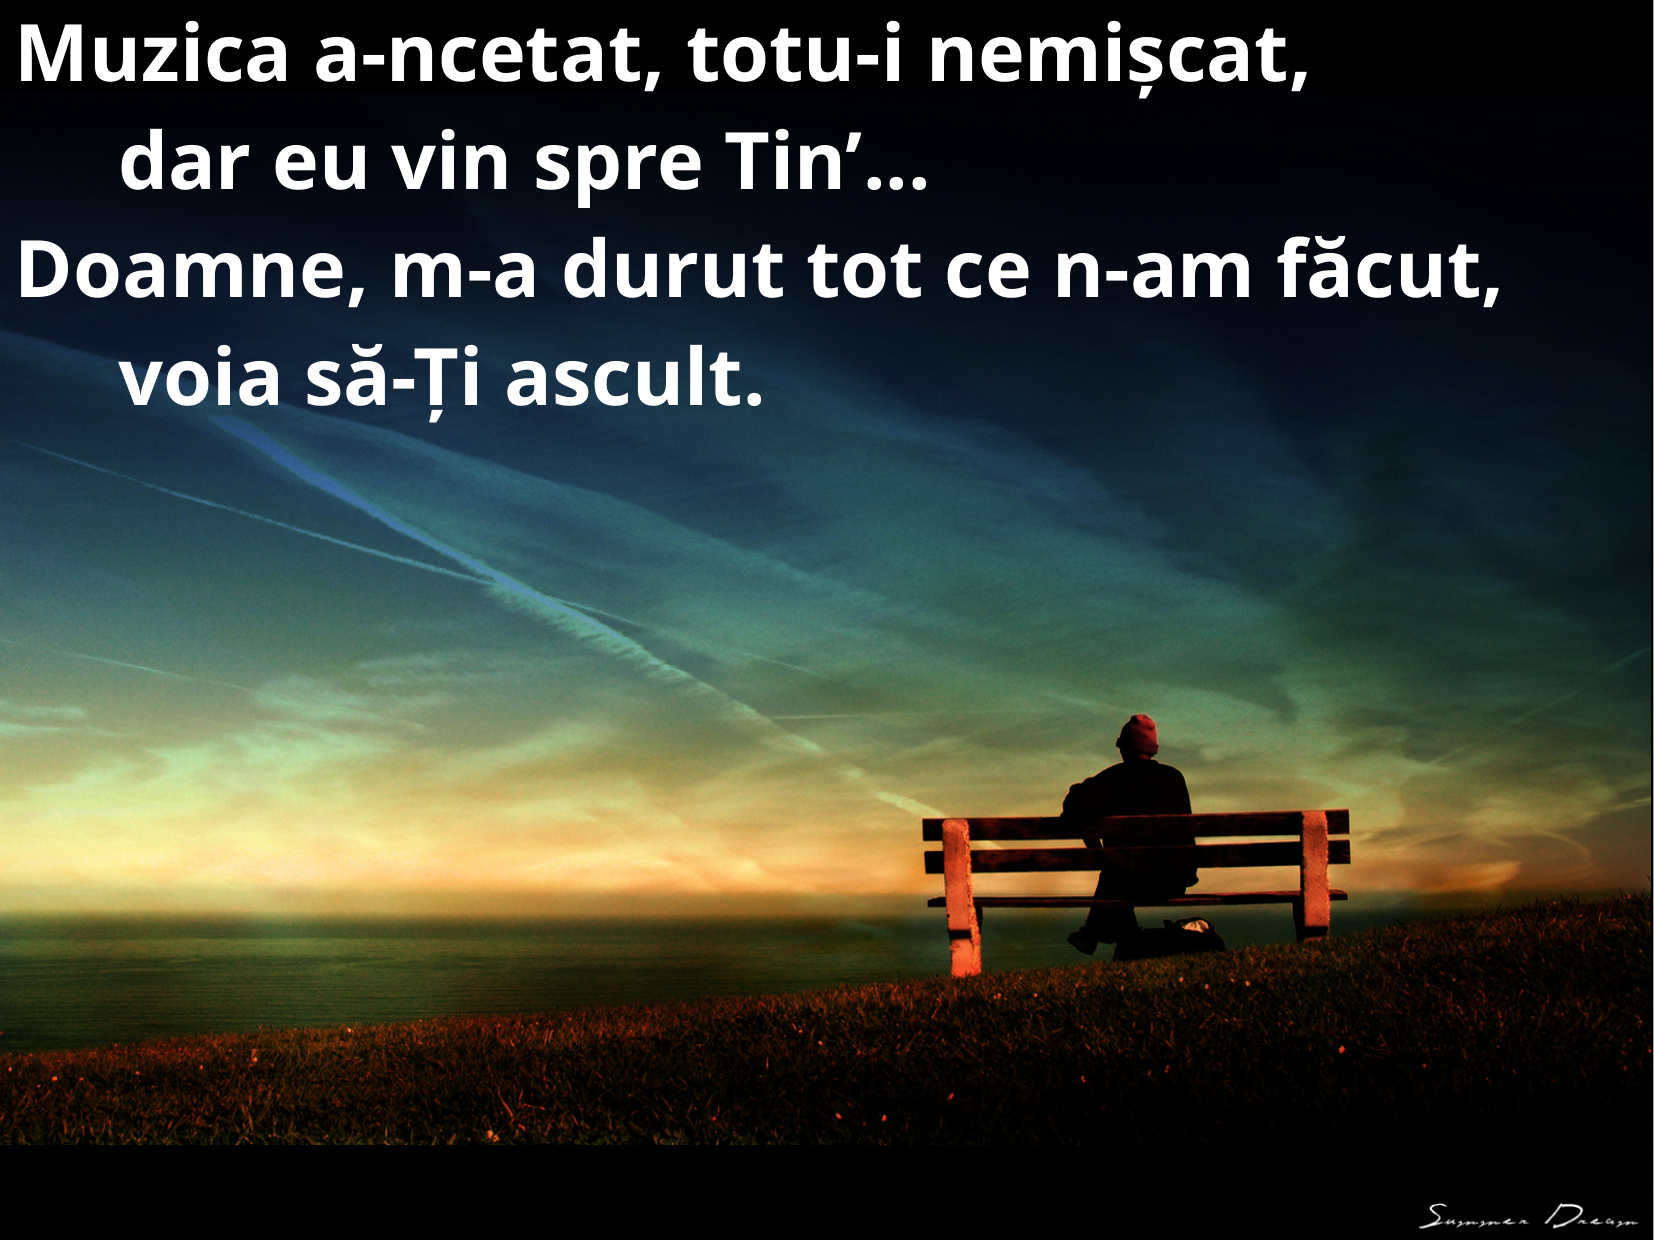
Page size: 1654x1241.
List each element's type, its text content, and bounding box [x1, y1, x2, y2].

picture [0, 477, 1651, 1238]
text_box Muzica a-ncetat, totu-i nemişcat, dar eu vin spre Tin’... Doamne, m-a durut tot ce n-am făcut, voia să-Ţi ascult. [0, 0, 1651, 477]
